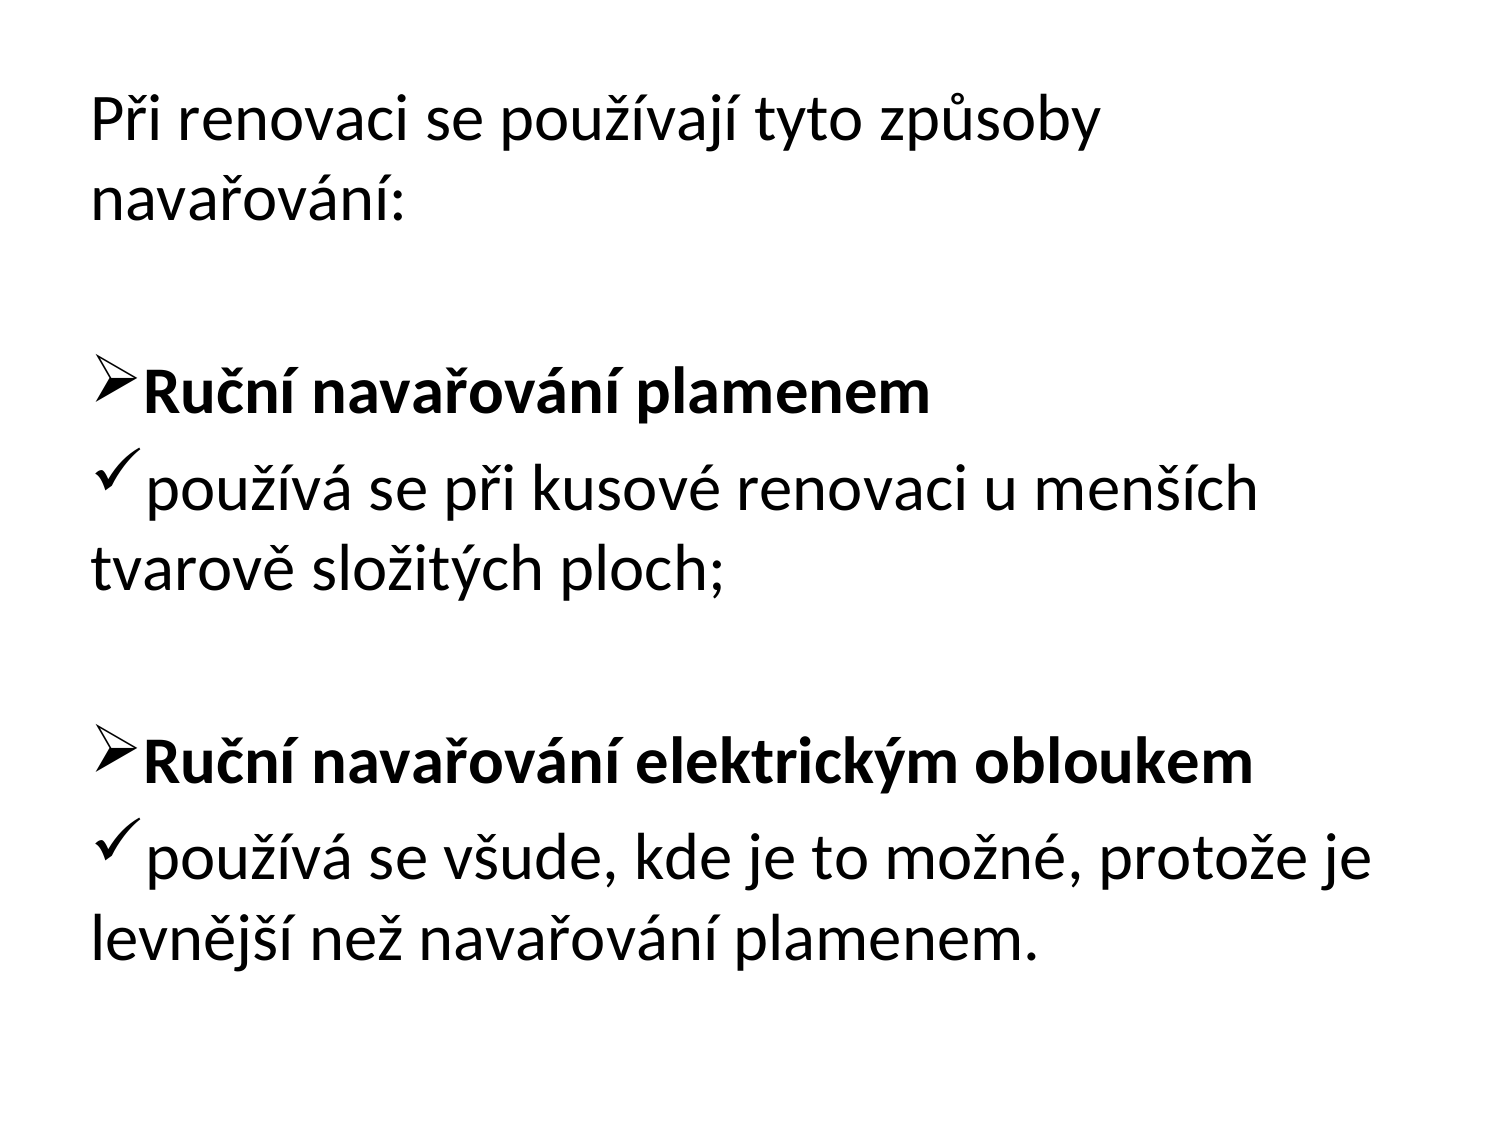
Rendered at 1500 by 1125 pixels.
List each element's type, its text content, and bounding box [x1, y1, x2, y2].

list Při renovaci se používají tyto způsoby navařování: Ruční navařování plamenem používá se při kusové renovaci u menších tvarově složitých ploch; Ruční navařování elektrickým obloukem používá se všude, kde je to možné, protože je levnější než navařování plamenem. [75, 66, 1426, 1005]
